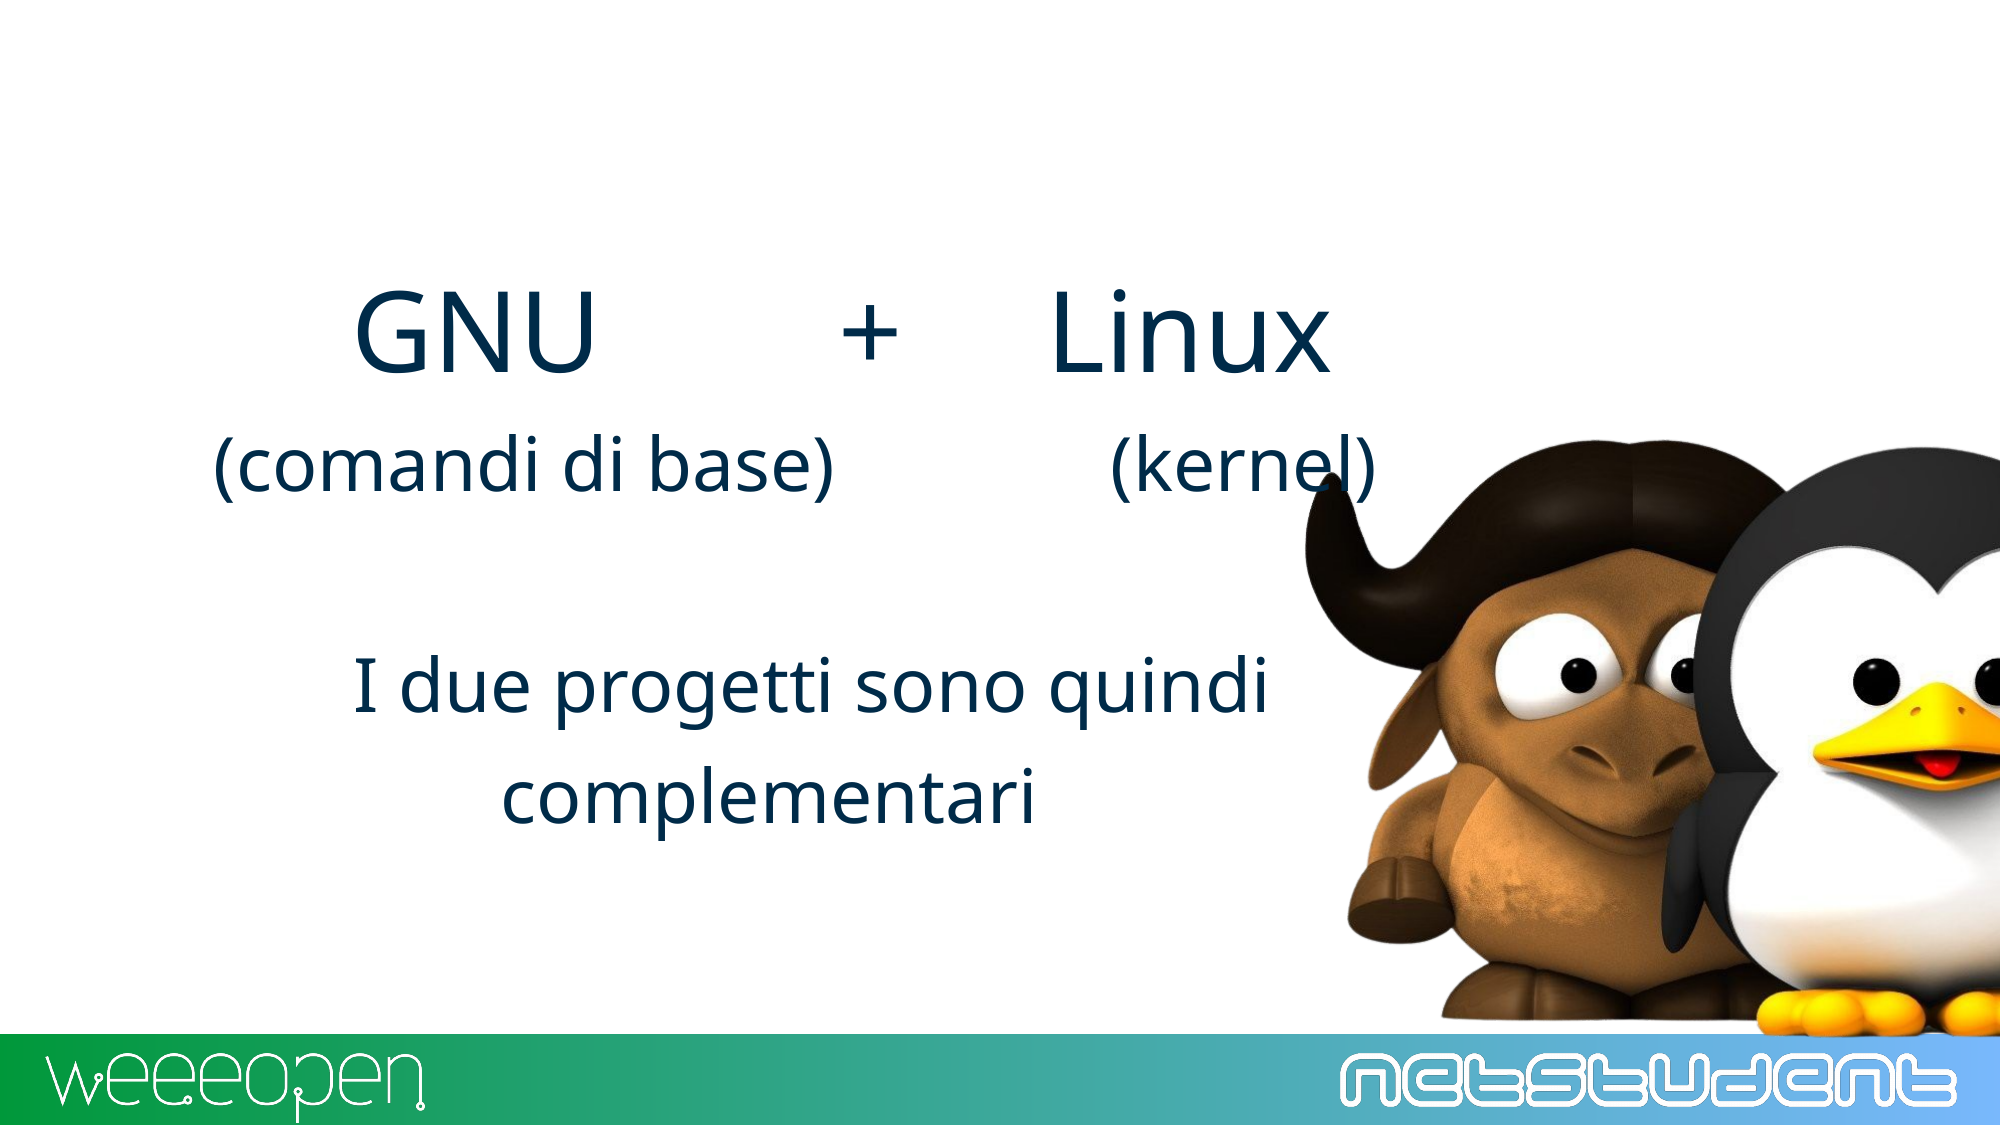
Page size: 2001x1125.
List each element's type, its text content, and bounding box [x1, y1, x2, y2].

text_box GNU + Linux (comandi di base) (kernel) I due progetti sono quindi complementari [43, 121, 1959, 910]
picture [971, 317, 2000, 1107]
picture [45, 1053, 425, 1123]
